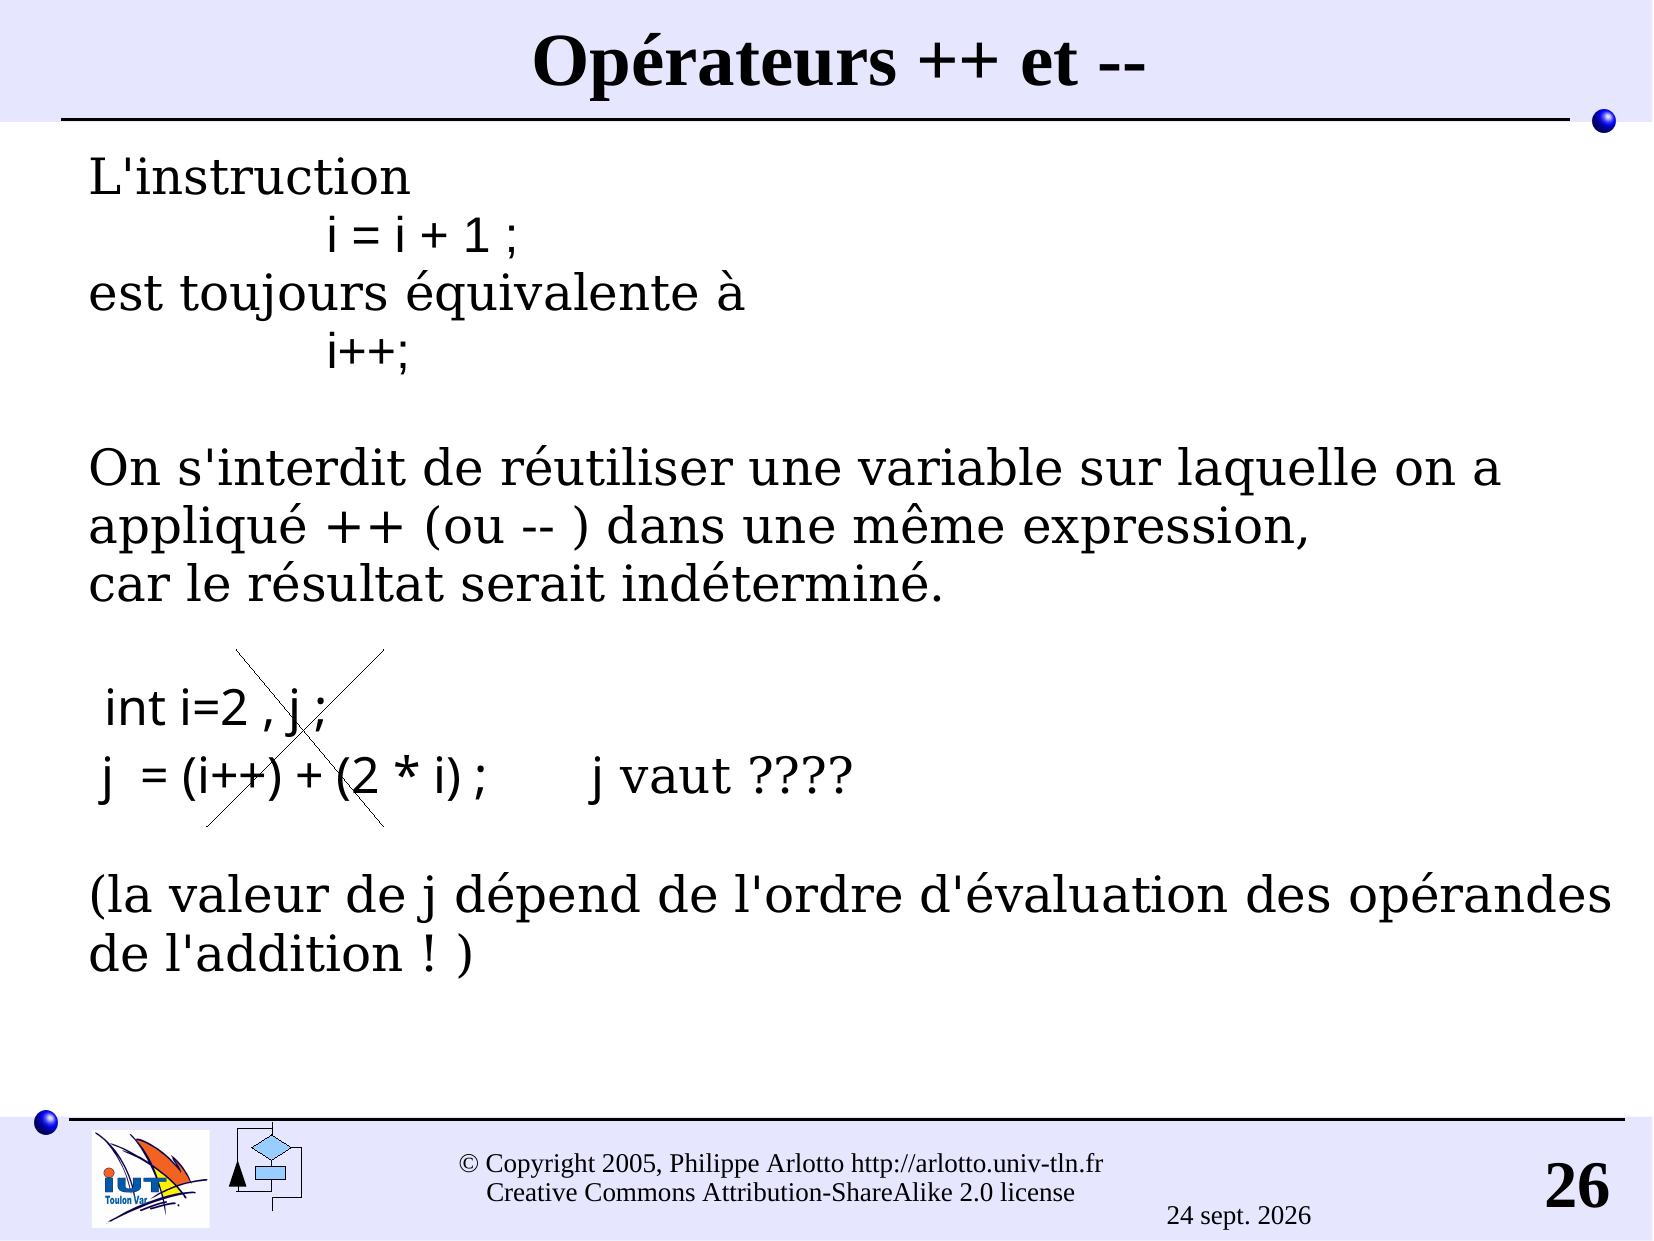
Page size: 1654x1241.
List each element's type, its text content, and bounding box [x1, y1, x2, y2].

text_box L'instruction i = i + 1 ; est toujours équivalente à i++; On s'interdit de réutiliser une variable sur laquelle on a appliqué ++ (ou -- ) dans une même expression, car le résultat serait indéterminé. int i=2 , j ; j = (i++) + (2 * i) ; j vaut ???? (la valeur de j dépend de l'ordre d'évaluation des opérandes de l'addition ! ) [88, 147, 1615, 1026]
title Opérateurs ++ et -- [95, 11, 1585, 110]
